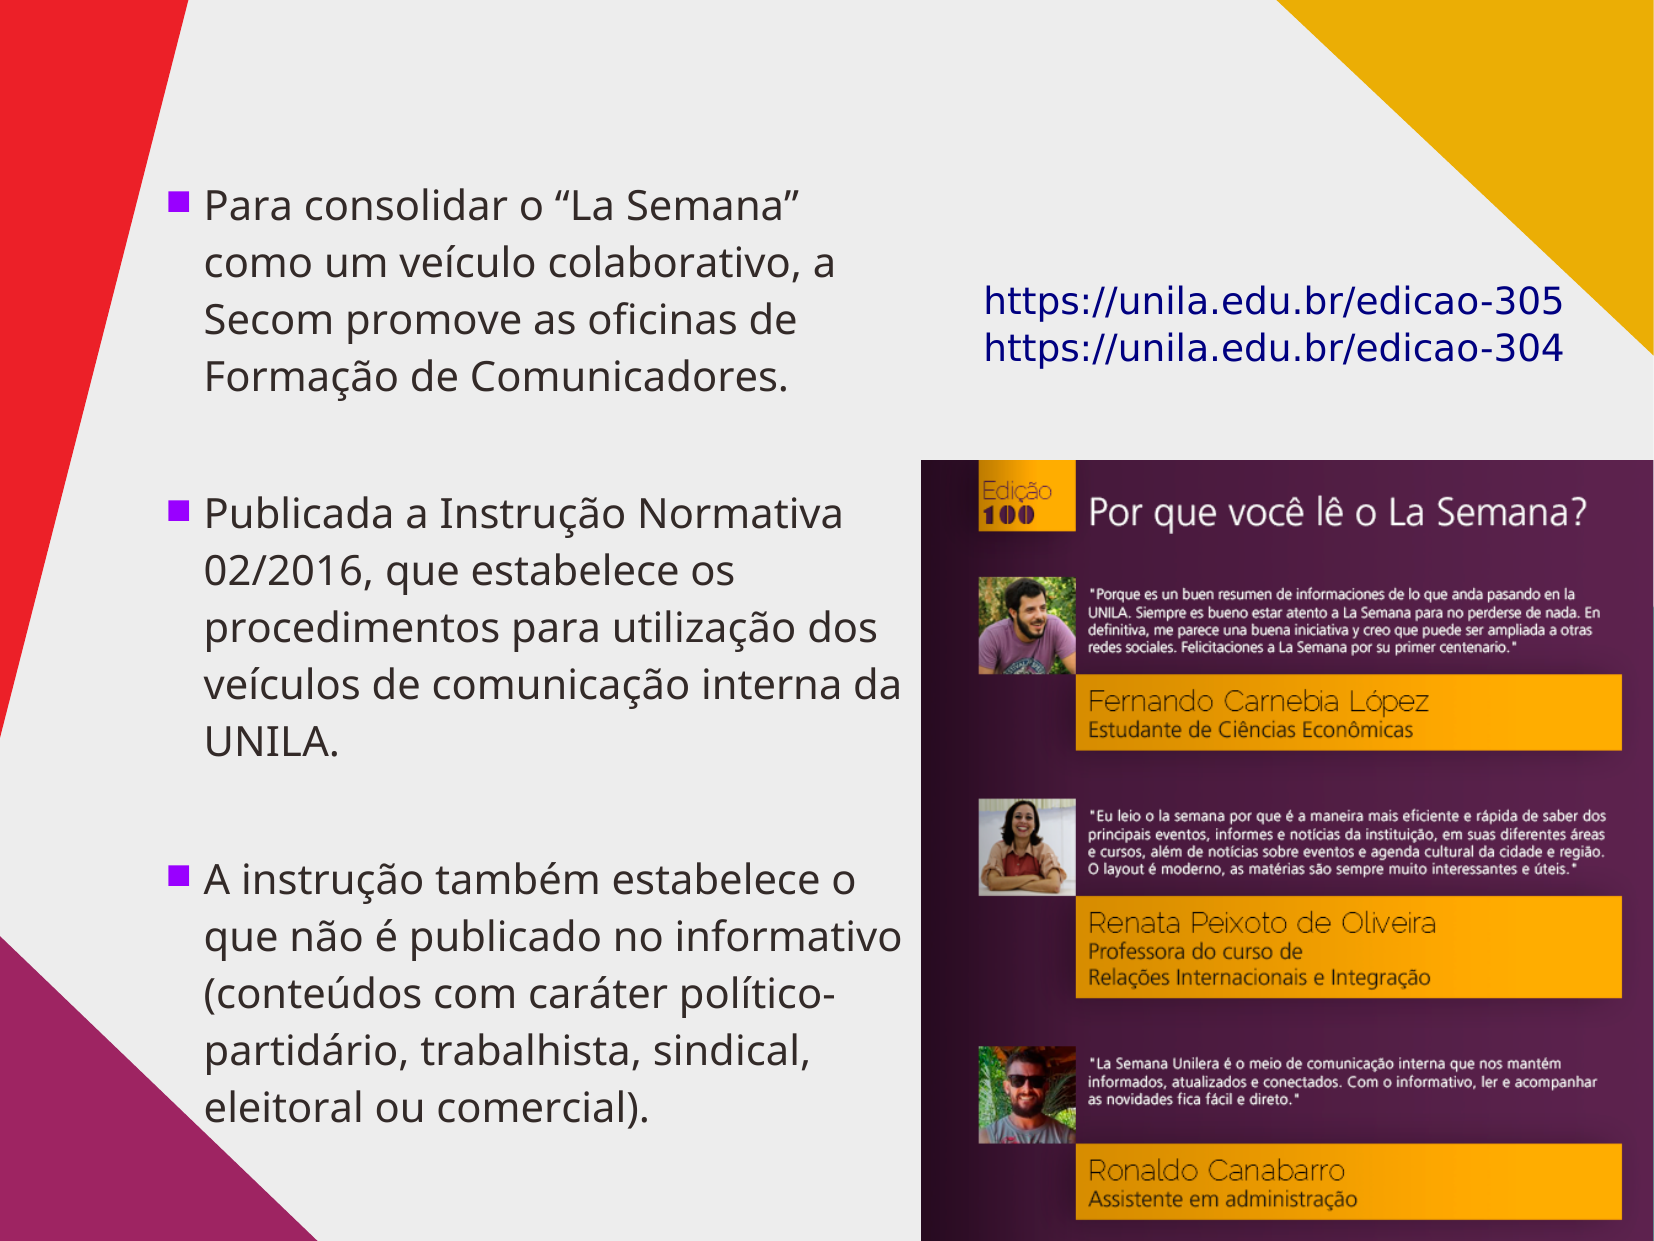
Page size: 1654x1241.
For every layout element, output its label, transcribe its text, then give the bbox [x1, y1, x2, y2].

text_box https://unila.edu.br/edicao-304 [968, 318, 1581, 421]
text_box https://unila.edu.br/edicao-305 [968, 272, 1581, 318]
text_box Para consolidar o “La Semana” como um veículo colaborativo, a Secom promove as oficinas de Formação de Comunicadores. Publicada a Instrução Normativa 02/2016, que estabelece os procedimentos para utilização dos veículos de comunicação interna da UNILA. A instrução também estabelece o que não é publicado no informativo (conteúdos com caráter político-partidário, trabalhista, sindical, eleitoral ou comercial). [153, 0, 922, 1241]
picture [921, 460, 1654, 1241]
